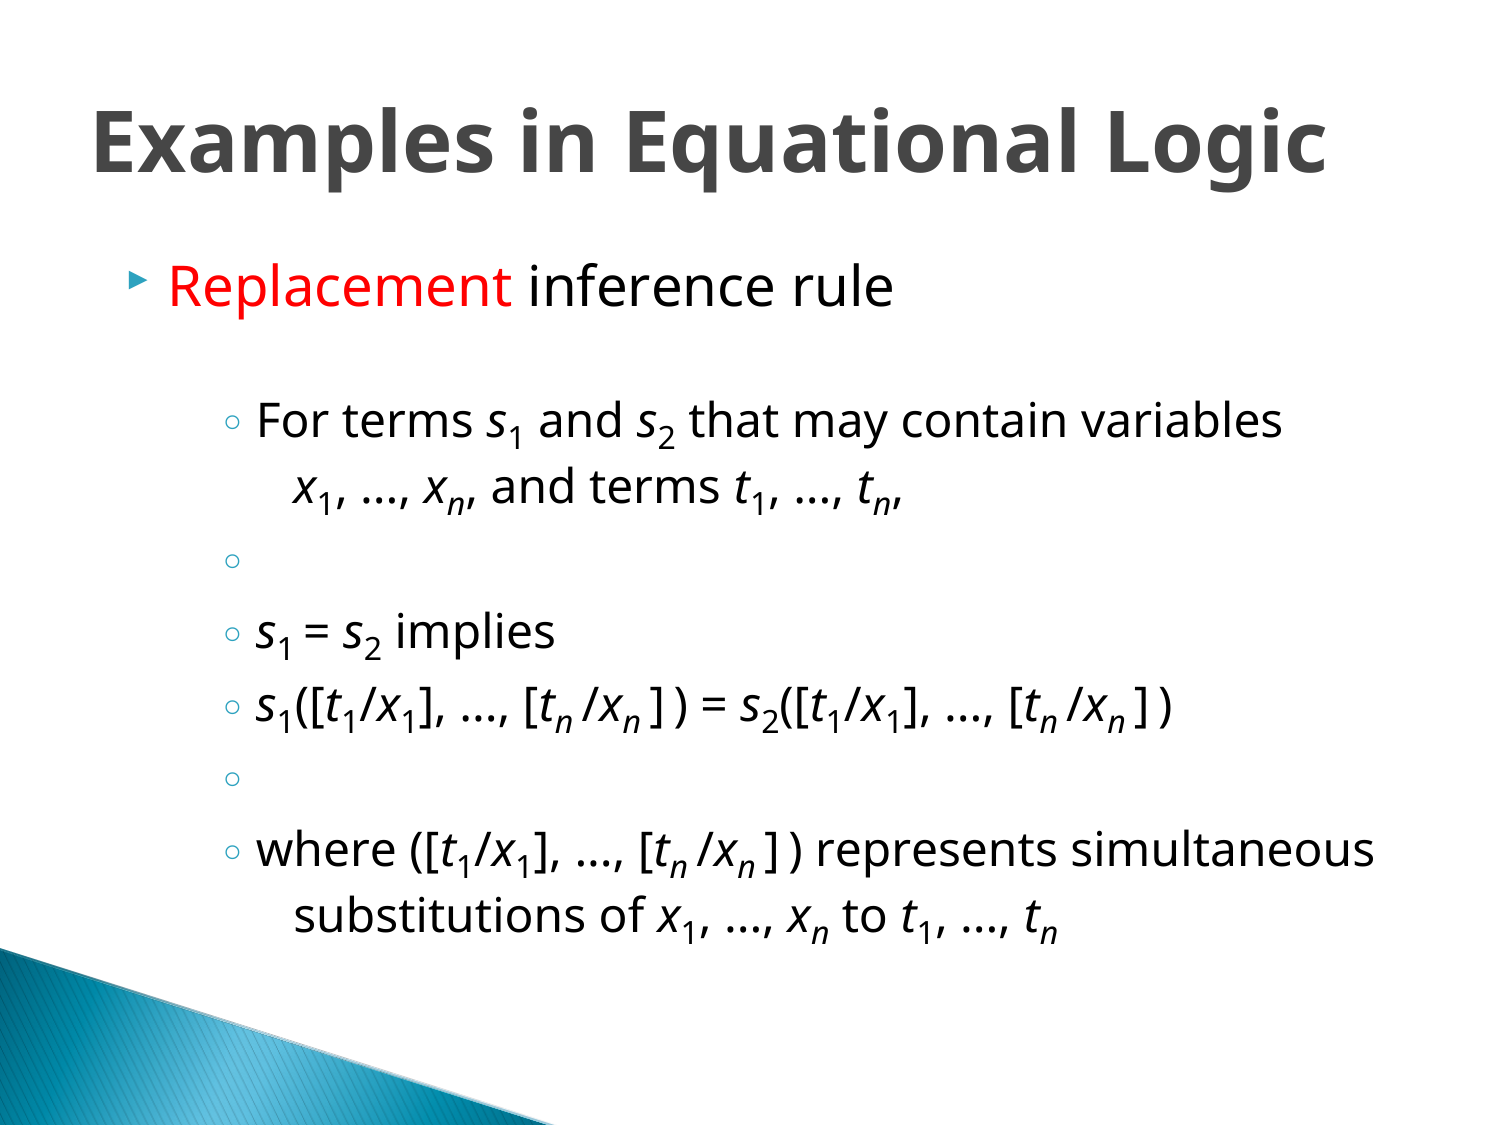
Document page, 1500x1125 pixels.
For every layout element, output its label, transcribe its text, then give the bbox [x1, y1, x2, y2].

title Examples in Equational Logic [75, 28, 1426, 242]
list Replacement inference rule For terms s1 and s2 that may contain variables x1, ..., xn, and terms t1, ..., tn, s1 = s2 implies s1([t1/x1], ..., [tn /xn ] ) = s2([t1/x1], ..., [tn /xn ] ) where ([t1/x1], ..., [tn /xn ] ) represents simultaneous substitutions of x1, ..., xn to t1, ..., tn [75, 242, 1426, 989]
